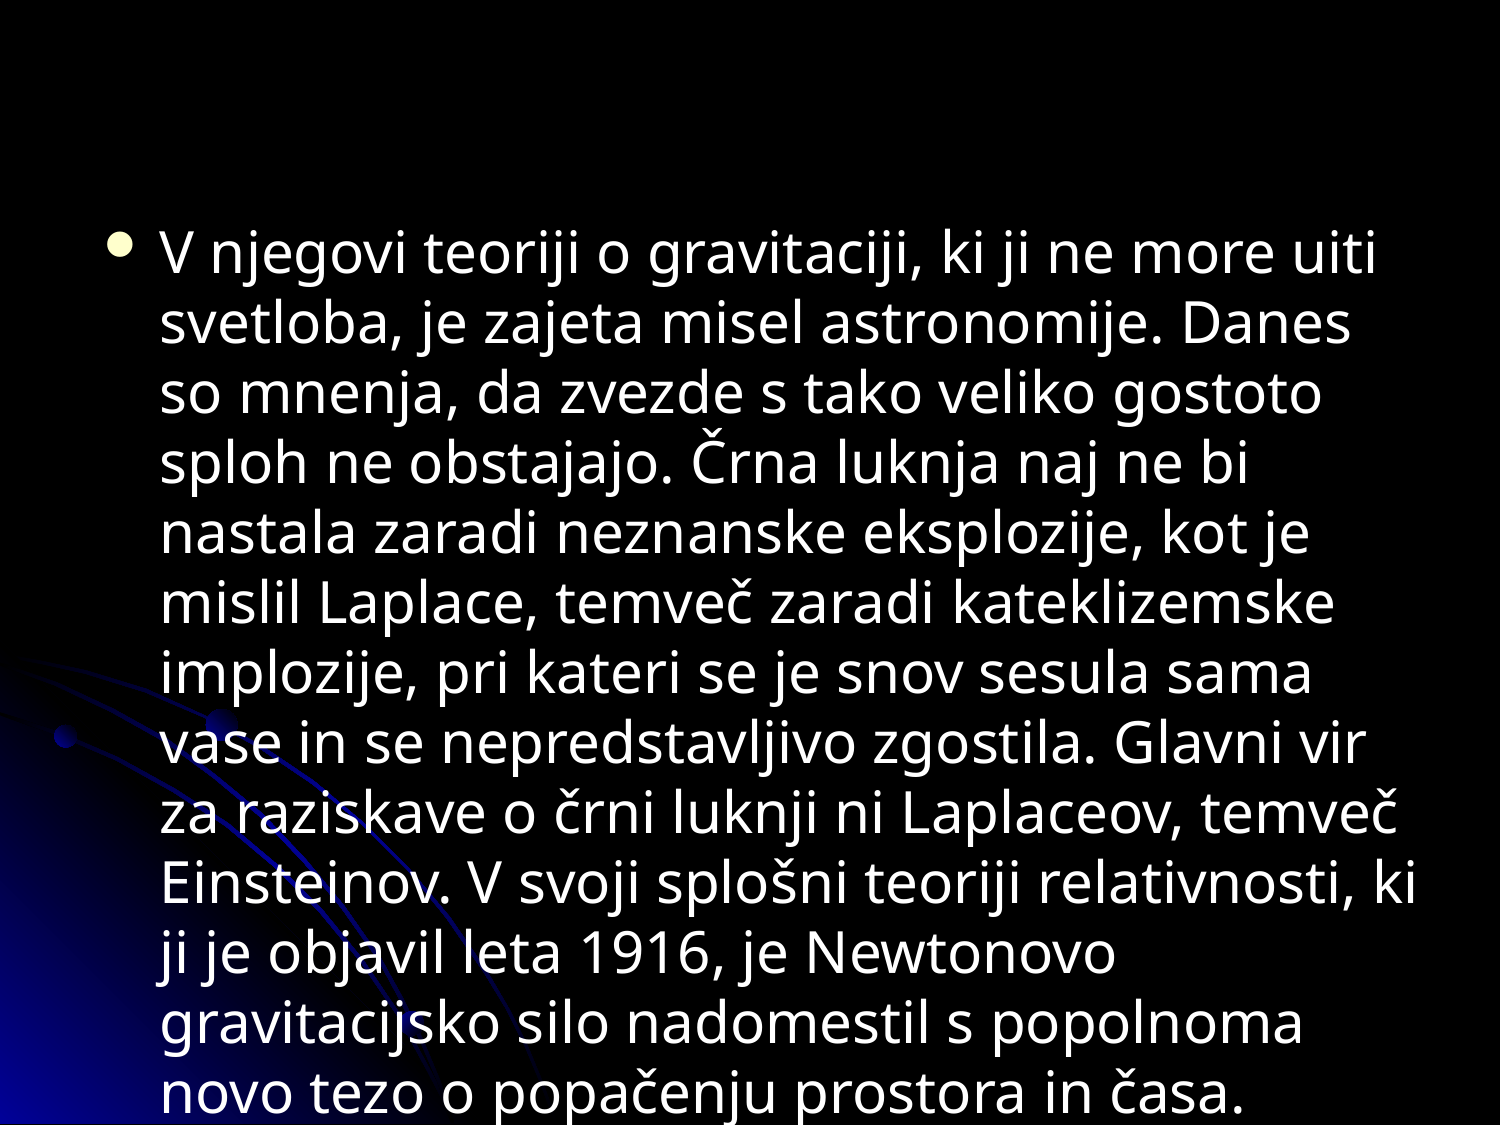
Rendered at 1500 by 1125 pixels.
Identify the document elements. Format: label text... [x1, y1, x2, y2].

list V njegovi teoriji o gravitaciji, ki ji ne more uiti svetloba, je zajeta misel astronomije. Danes so mnenja, da zvezde s tako veliko gostoto sploh ne obstajajo. Črna luknja naj ne bi nastala zaradi neznanske eksplozije, kot je mislil Laplace, temveč zaradi kateklizemske implozije, pri kateri se je snov sesula sama vase in se nepredstavljivo zgostila. Glavni vir za raziskave o črni luknji ni Laplaceov, temveč Einsteinov. V svoji splošni teoriji relativnosti, ki ji je objavil leta 1916, je Newtonovo gravitacijsko silo nadomestil s popolnoma novo tezo o popačenju prostora in časa. [88, 208, 1439, 951]
